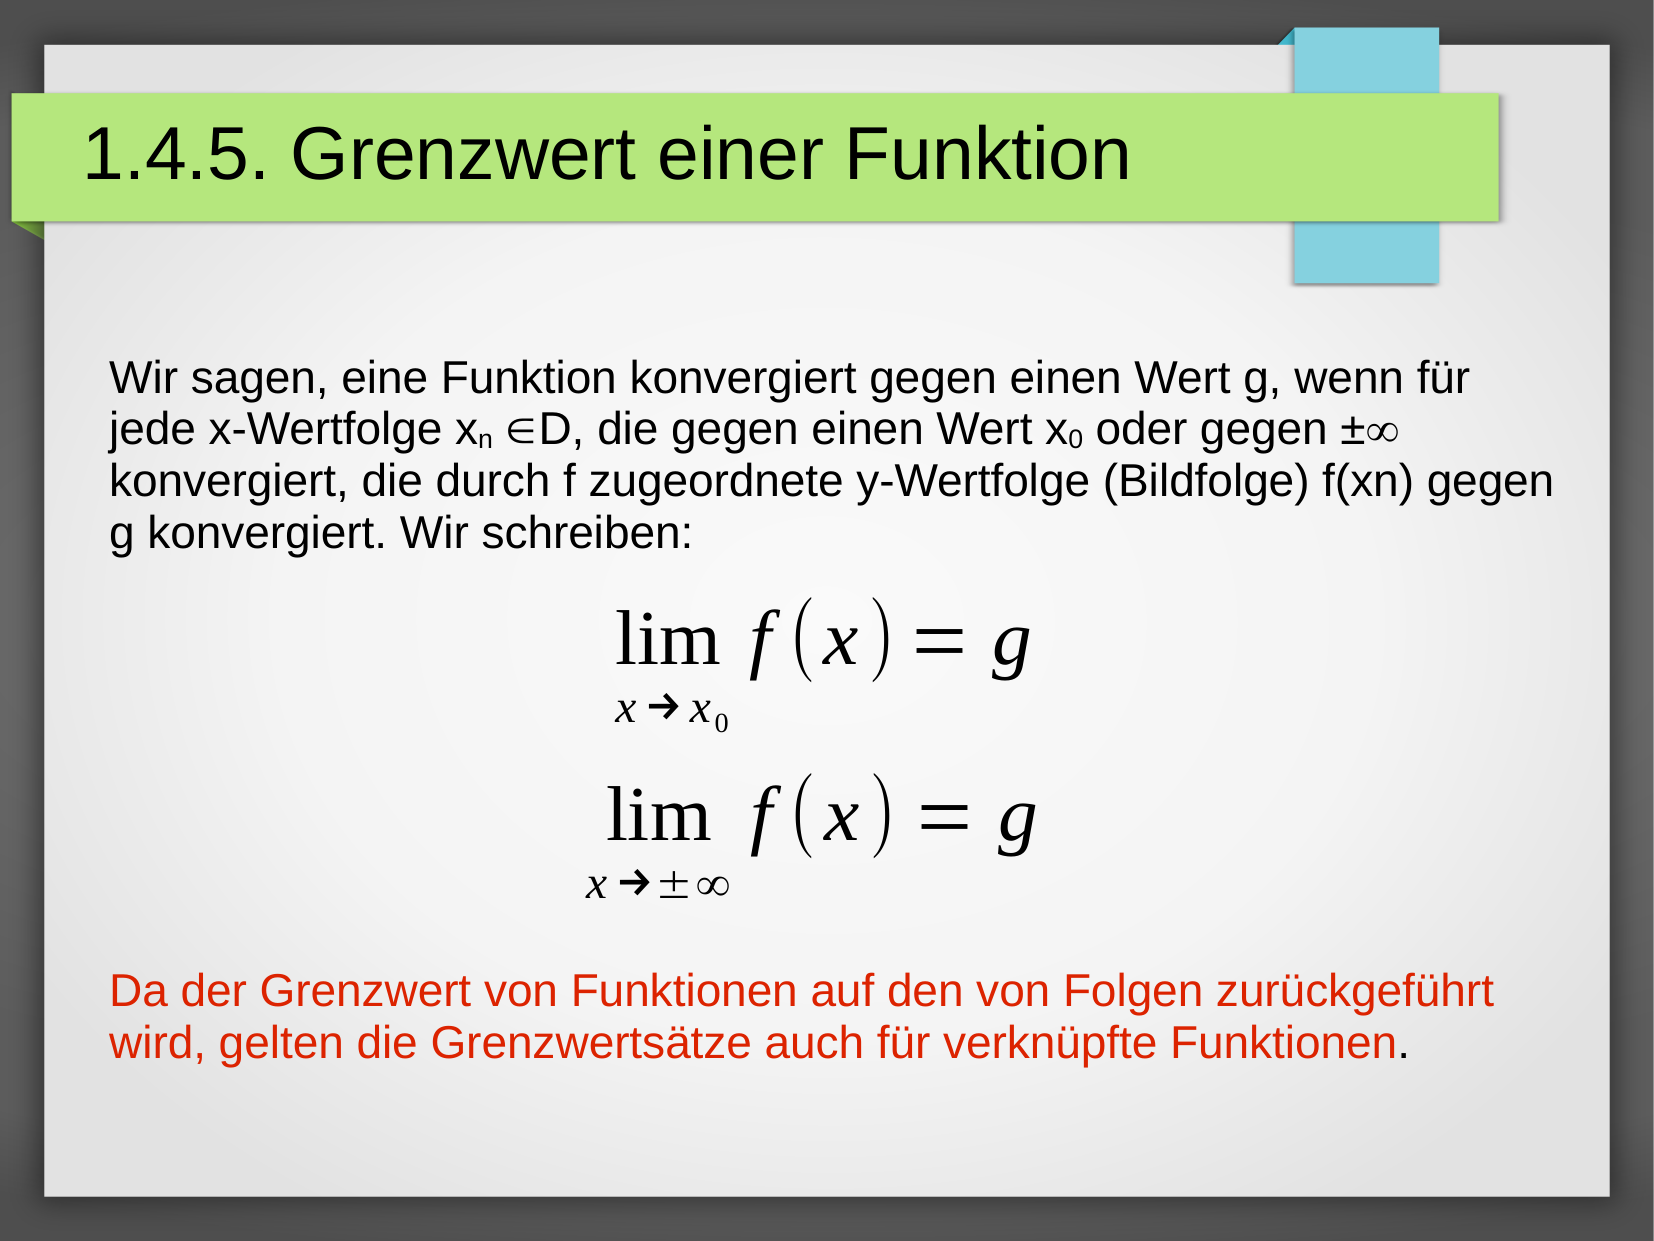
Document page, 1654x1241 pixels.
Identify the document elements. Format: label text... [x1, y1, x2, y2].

picture [0, 0, 1654, 1241]
chart [595, 591, 1056, 741]
chart [566, 767, 1058, 909]
title 1.4.5. Grenzwert einer Funktion [82, 94, 1264, 213]
list Wir sagen, eine Funktion konvergiert gegen einen Wert g, wenn für jede x-Wertfolge xn ∈D, die gegen einen Wert x0 oder gegen ±∞ konvergiert, die durch f zugeordnete y-Wertfolge (Bildfolge) f(xn) gegen g konvergiert. Wir schreiben: Da der Grenzwert von Funktionen auf den von Folgen zurückgeführt wird, gelten die Grenzwertsätze auch für verknüpfte Funktionen. [109, 351, 1560, 1072]
